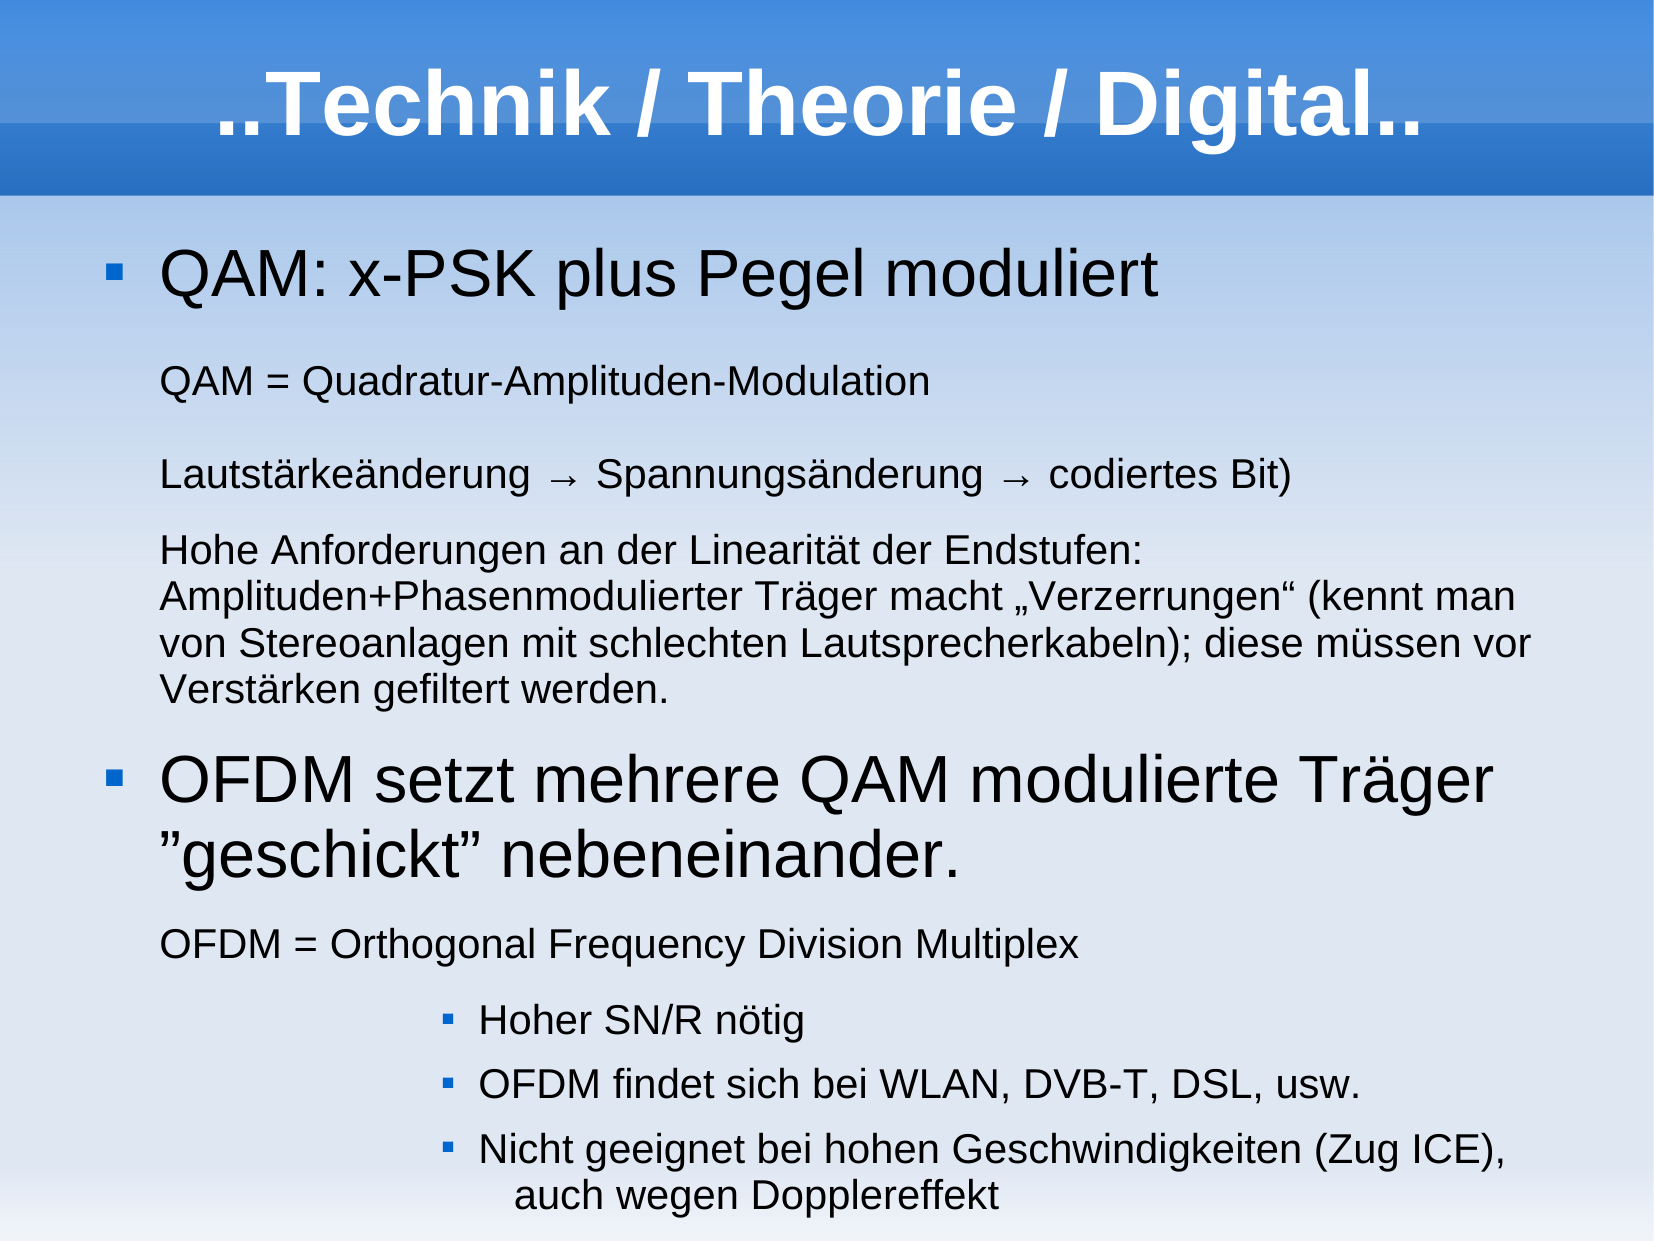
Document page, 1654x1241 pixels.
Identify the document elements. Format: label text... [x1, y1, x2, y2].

picture [0, 0, 1654, 1241]
title ..Technik / Theorie / Digital.. [76, 7, 1565, 200]
list QAM: x-PSK plus Pegel moduliert QAM = Quadratur-Amplituden-Modulation Lautstärkeänderung → Spannungsänderung → codiertes Bit) Hohe Anforderungen an der Linearität der Endstufen: Amplituden+Phasenmodulierter Träger macht „Verzerrungen“ (kennt man von Stereoanlagen mit schlechten Lautsprecherkabeln); diese müssen vor Verstärken gefiltert werden. OFDM setzt mehrere QAM modulierte Träger ”geschickt” nebeneinander. OFDM = Orthogonal Frequency Division Multiplex Hoher SN/R nötig OFDM findet sich bei WLAN, DVB-T, DSL, usw. Nicht geeignet bei hohen Geschwindigkeiten (Zug ICE), auch wegen Dopplereffekt [88, 236, 1577, 1219]
